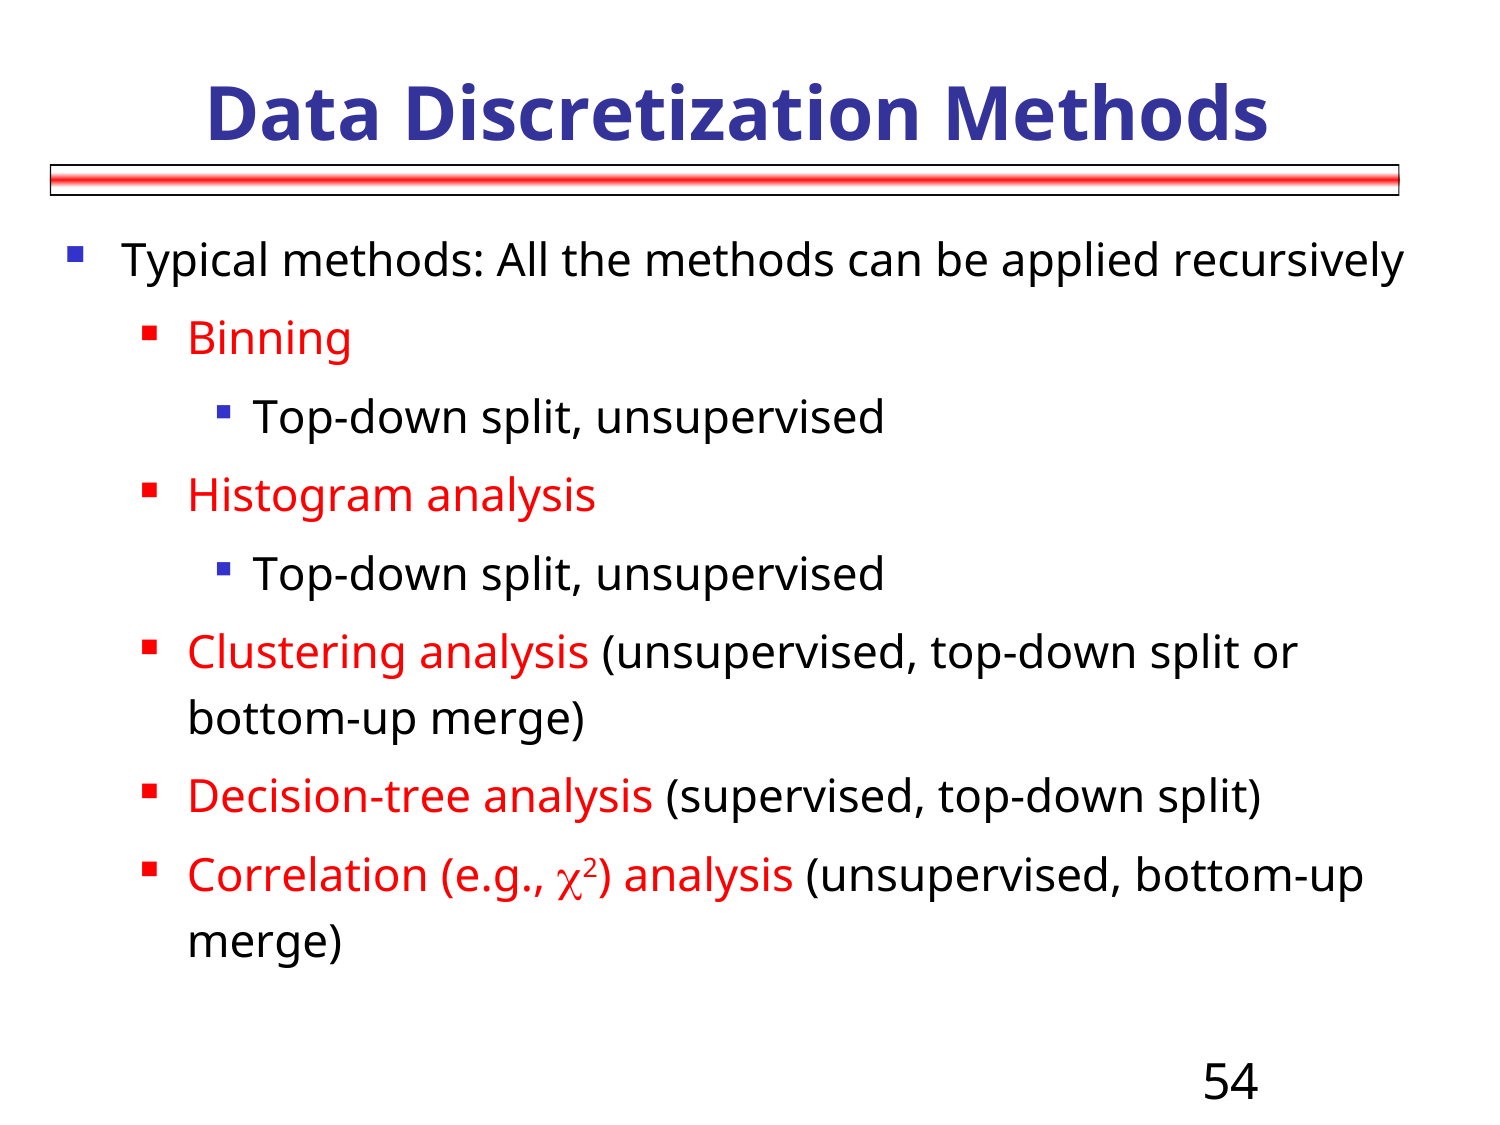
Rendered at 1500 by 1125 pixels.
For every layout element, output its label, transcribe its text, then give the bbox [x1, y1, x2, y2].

text_box <number> [1187, 1062, 1500, 1125]
text_box <number> [1236, 1069, 1248, 1087]
list Typical methods: All the methods can be applied recursively Binning Top-down split, unsupervised Histogram analysis Top-down split, unsupervised Clustering analysis (unsupervised, top-down split or bottom-up merge) Decision-tree analysis (supervised, top-down split) Correlation (e.g., 2) analysis (unsupervised, bottom-up merge) [50, 212, 1463, 1063]
title Data Discretization Methods [0, 37, 1475, 163]
